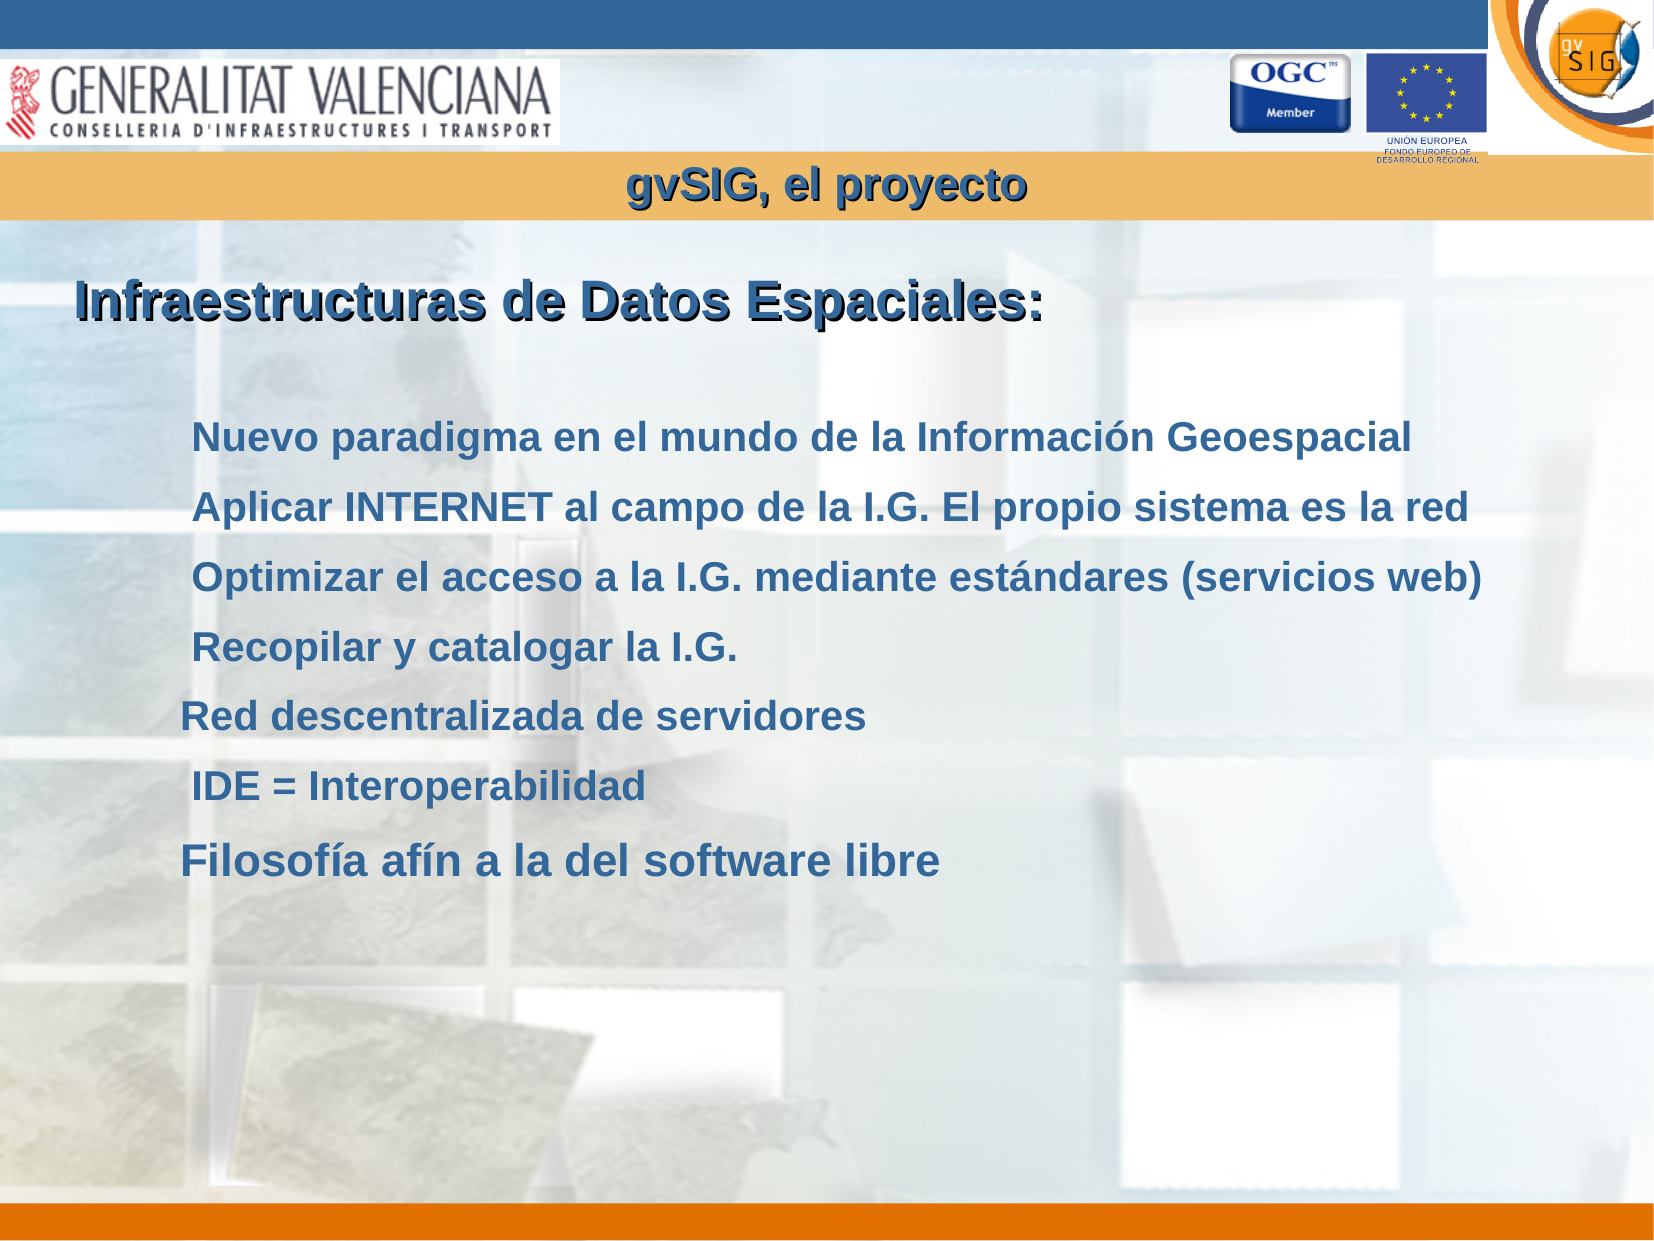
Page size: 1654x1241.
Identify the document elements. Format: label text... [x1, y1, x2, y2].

picture [0, 59, 560, 145]
text_box Infraestructuras de Datos Espaciales: Nuevo paradigma en el mundo de la Información Geoespacial Aplicar INTERNET al campo de la I.G. El propio sistema es la red Optimizar el acceso a la I.G. mediante estándares (servicios web) Recopilar y catalogar la I.G. Red descentralizada de servidores IDE = Interoperabilidad Filosofía afín a la del software libre [58, 262, 1576, 894]
picture [1364, 0, 1654, 150]
picture [1230, 54, 1351, 133]
text_box gvSIG, el proyecto [0, 150, 1654, 233]
